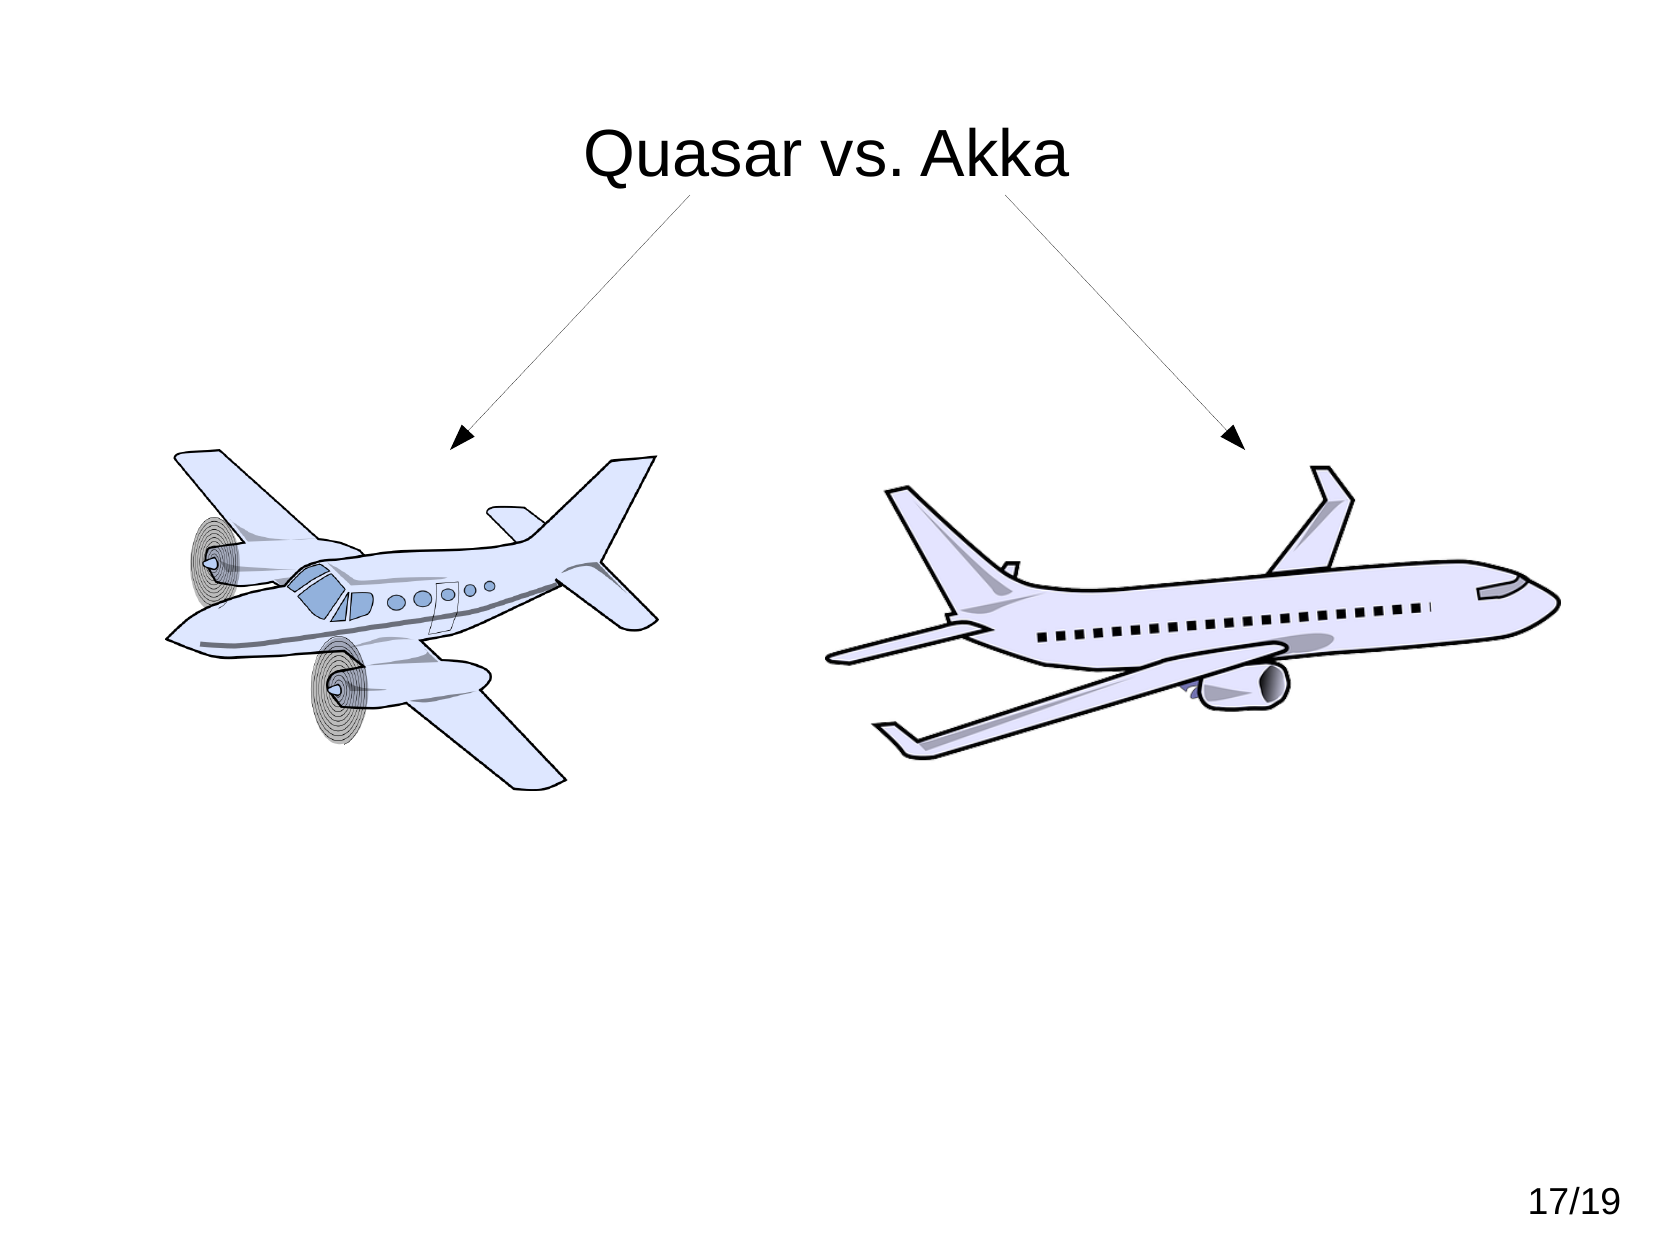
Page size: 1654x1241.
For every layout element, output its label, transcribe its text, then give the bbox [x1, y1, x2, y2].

title Quasar vs. Akka [82, 49, 1571, 257]
picture [825, 429, 1561, 797]
picture [165, 449, 659, 791]
